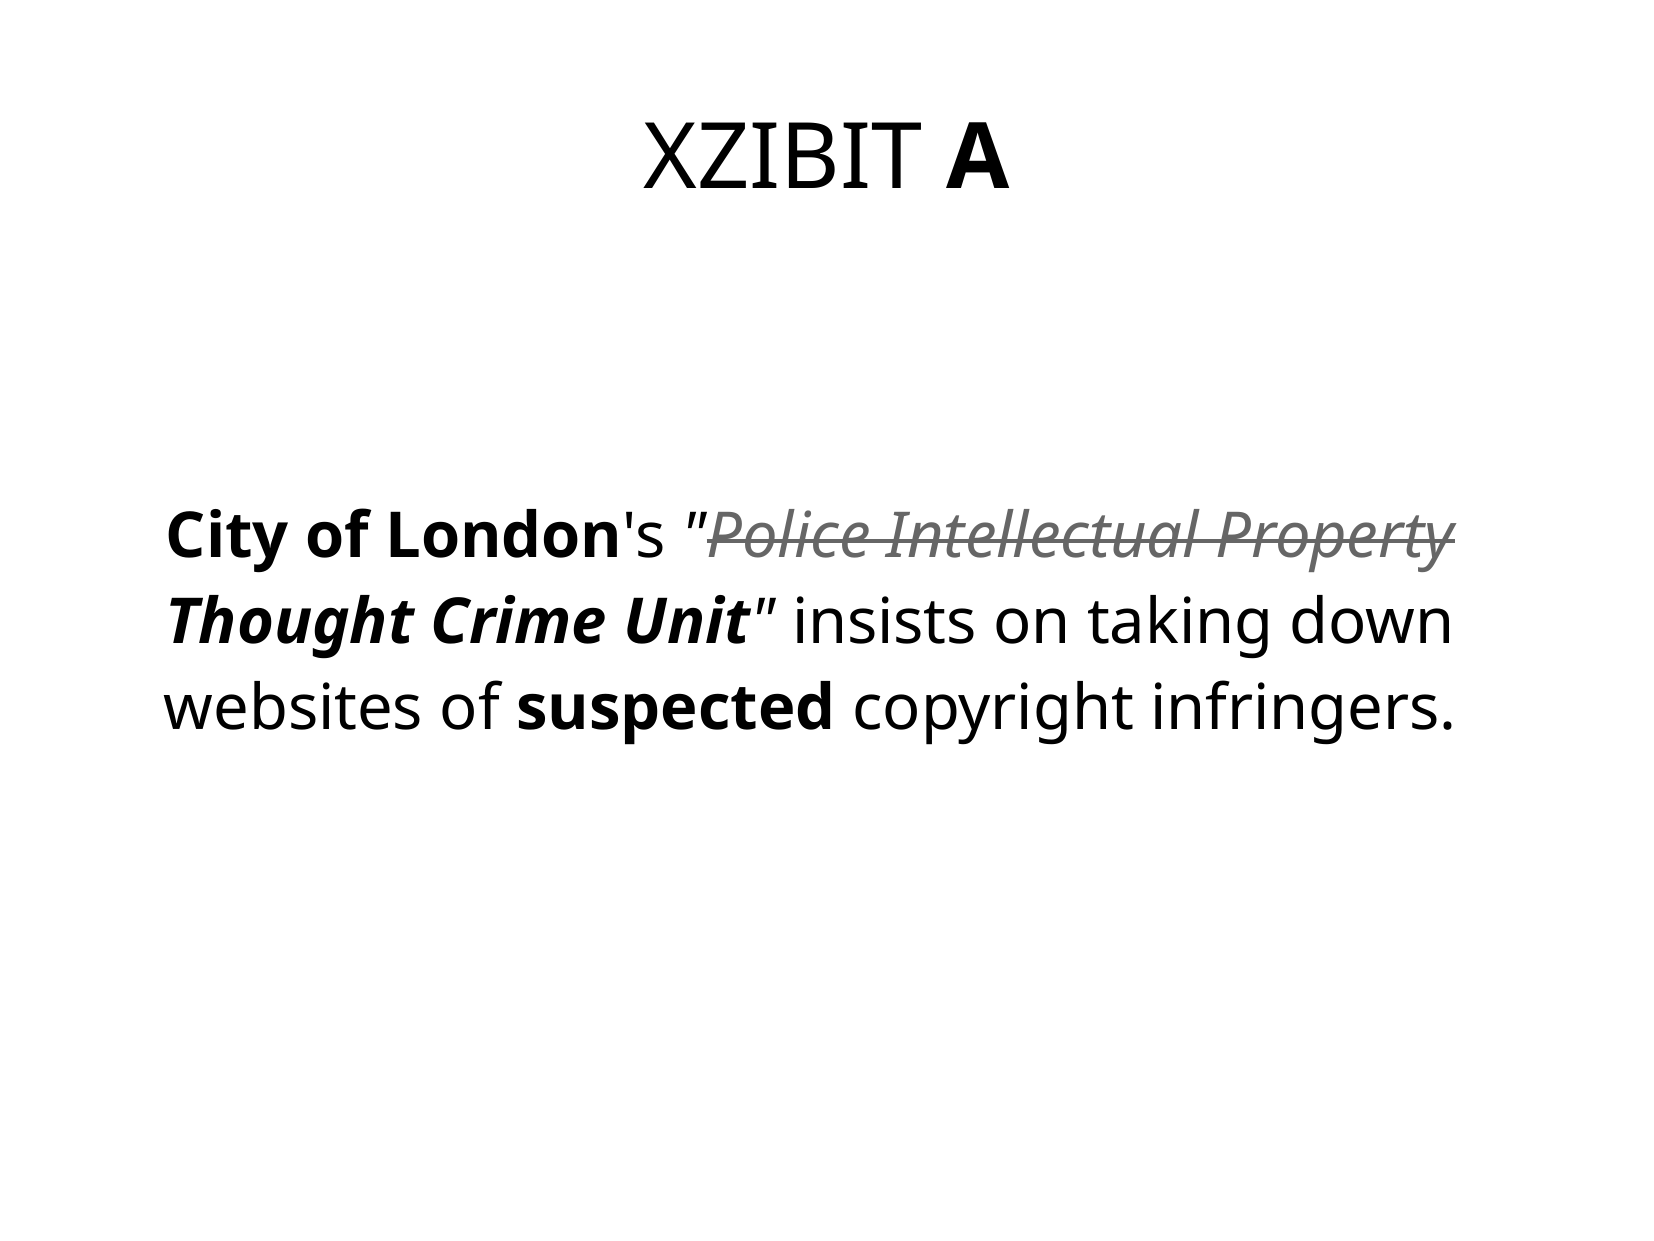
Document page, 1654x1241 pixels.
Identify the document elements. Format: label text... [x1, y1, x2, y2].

list City of London's "Police Intellectual Property Thought Crime Unit" insists on taking down websites of suspected copyright infringers. [82, 490, 1538, 750]
title XZIBIT A [82, 49, 1571, 257]
